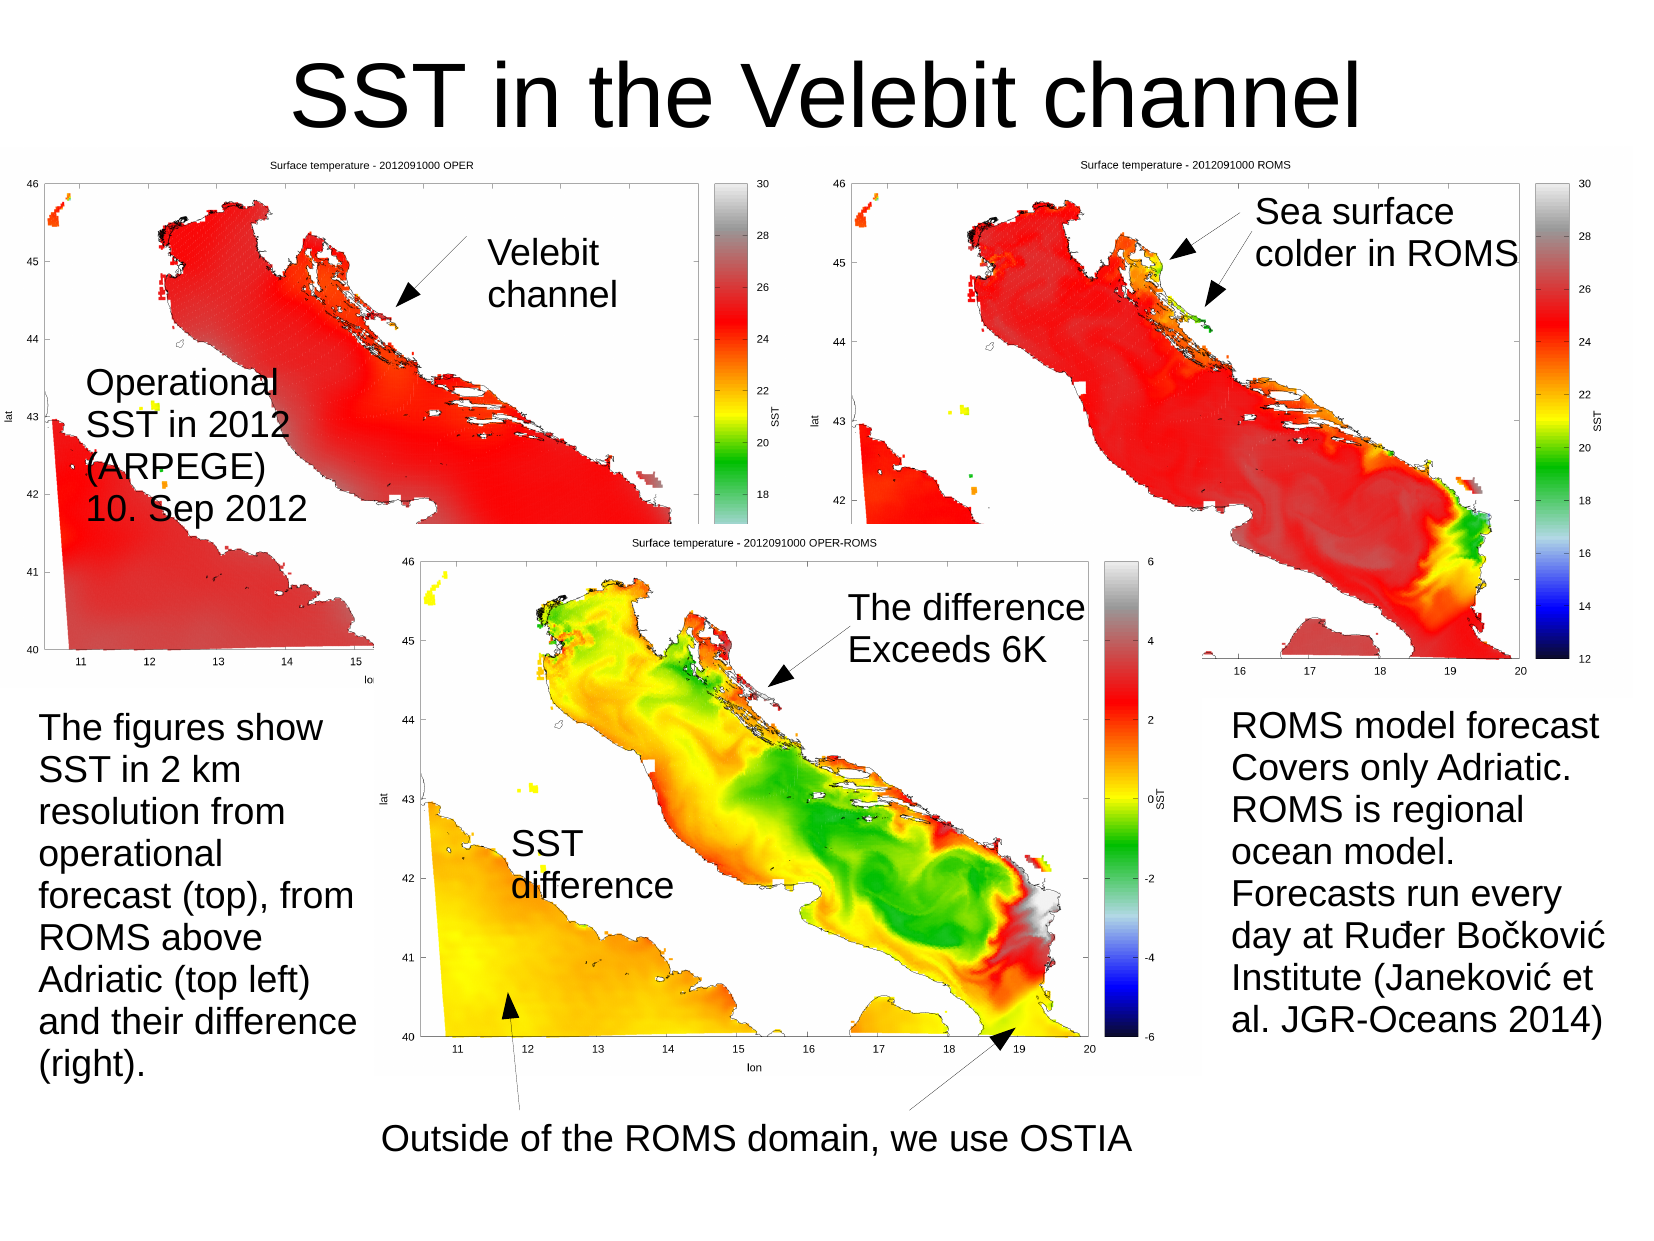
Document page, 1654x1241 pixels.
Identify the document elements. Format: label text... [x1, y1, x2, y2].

picture [0, 146, 1633, 1076]
text_box Velebit channel [472, 224, 633, 323]
text_box SST difference [496, 814, 690, 914]
text_box The figures show SST in 2 km resolution from operational forecast (top), from ROMS above Adriatic (top left) and their difference (right). [23, 699, 378, 1092]
text_box ROMS model forecast Covers only Adriatic. ROMS is regional ocean model. Forecasts run every day at Ruđer Bočković Institute (Janeković et al. JGR-Oceans 2014) [1216, 697, 1630, 1049]
text_box The difference Exceeds 6K [832, 578, 1101, 678]
text_box Operational SST in 2012 (ARPEGE) 10. Sep 2012 [70, 354, 324, 538]
title SST in the Velebit channel [82, 44, 1571, 147]
text_box Sea surface colder in ROMS [1240, 183, 1535, 282]
text_box Outside of the ROMS domain, we use OSTIA [366, 1110, 1148, 1168]
